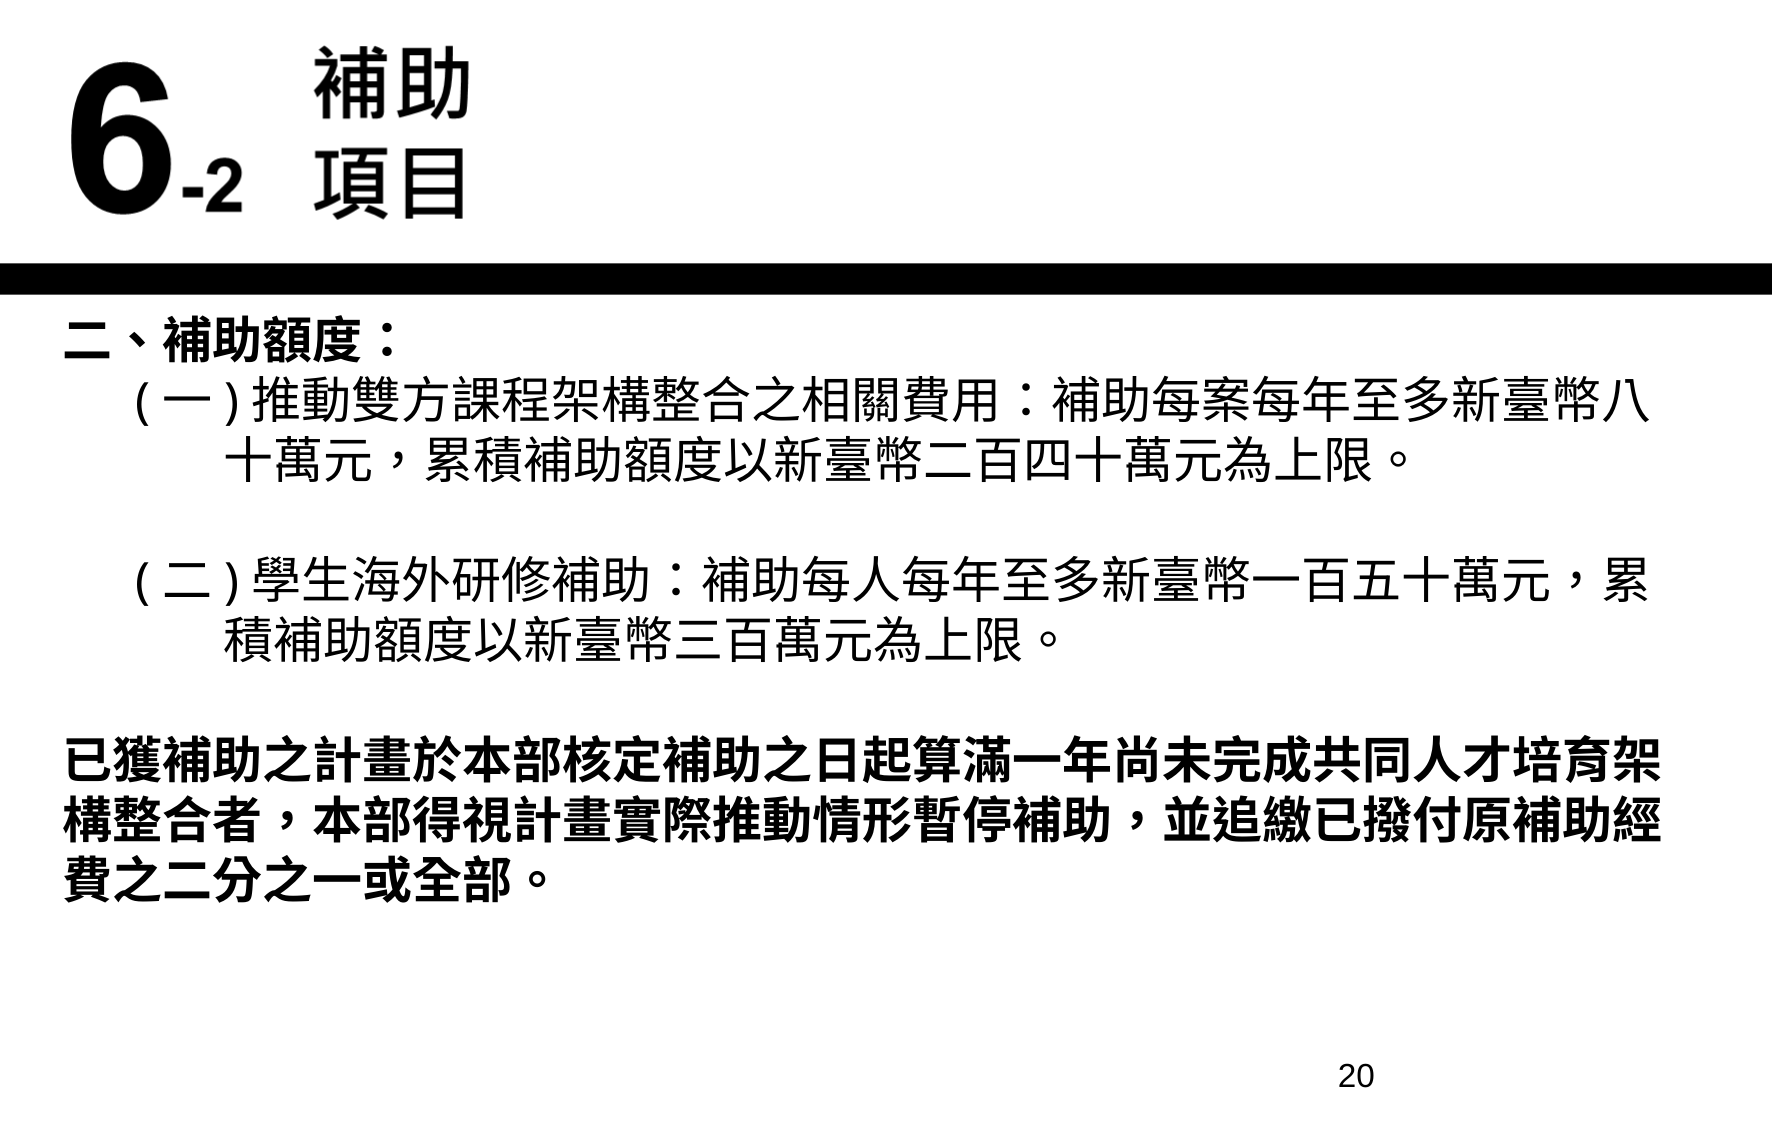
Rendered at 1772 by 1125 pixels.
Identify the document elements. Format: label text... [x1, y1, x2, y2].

text_box 二、補助額度： (一)推動雙方課程架構整合之相關費用：補助每案每年至多新臺幣八十萬元，累積補助額度以新臺幣二百四十萬元為上限。 (二)學生海外研修補助：補助每人每年至多新臺幣一百五十萬元，累積補助額度以新臺幣三百萬元為上限。 已獲補助之計畫於本部核定補助之日起算滿一年尚未完成共同人才培育架構整合者，本部得視計畫實際推動情形暫停補助，並追繳已撥付原補助經費之二分之一或全部。 [47, 301, 1713, 976]
picture [47, 0, 541, 386]
text_box 20 [1322, 1046, 1737, 1125]
